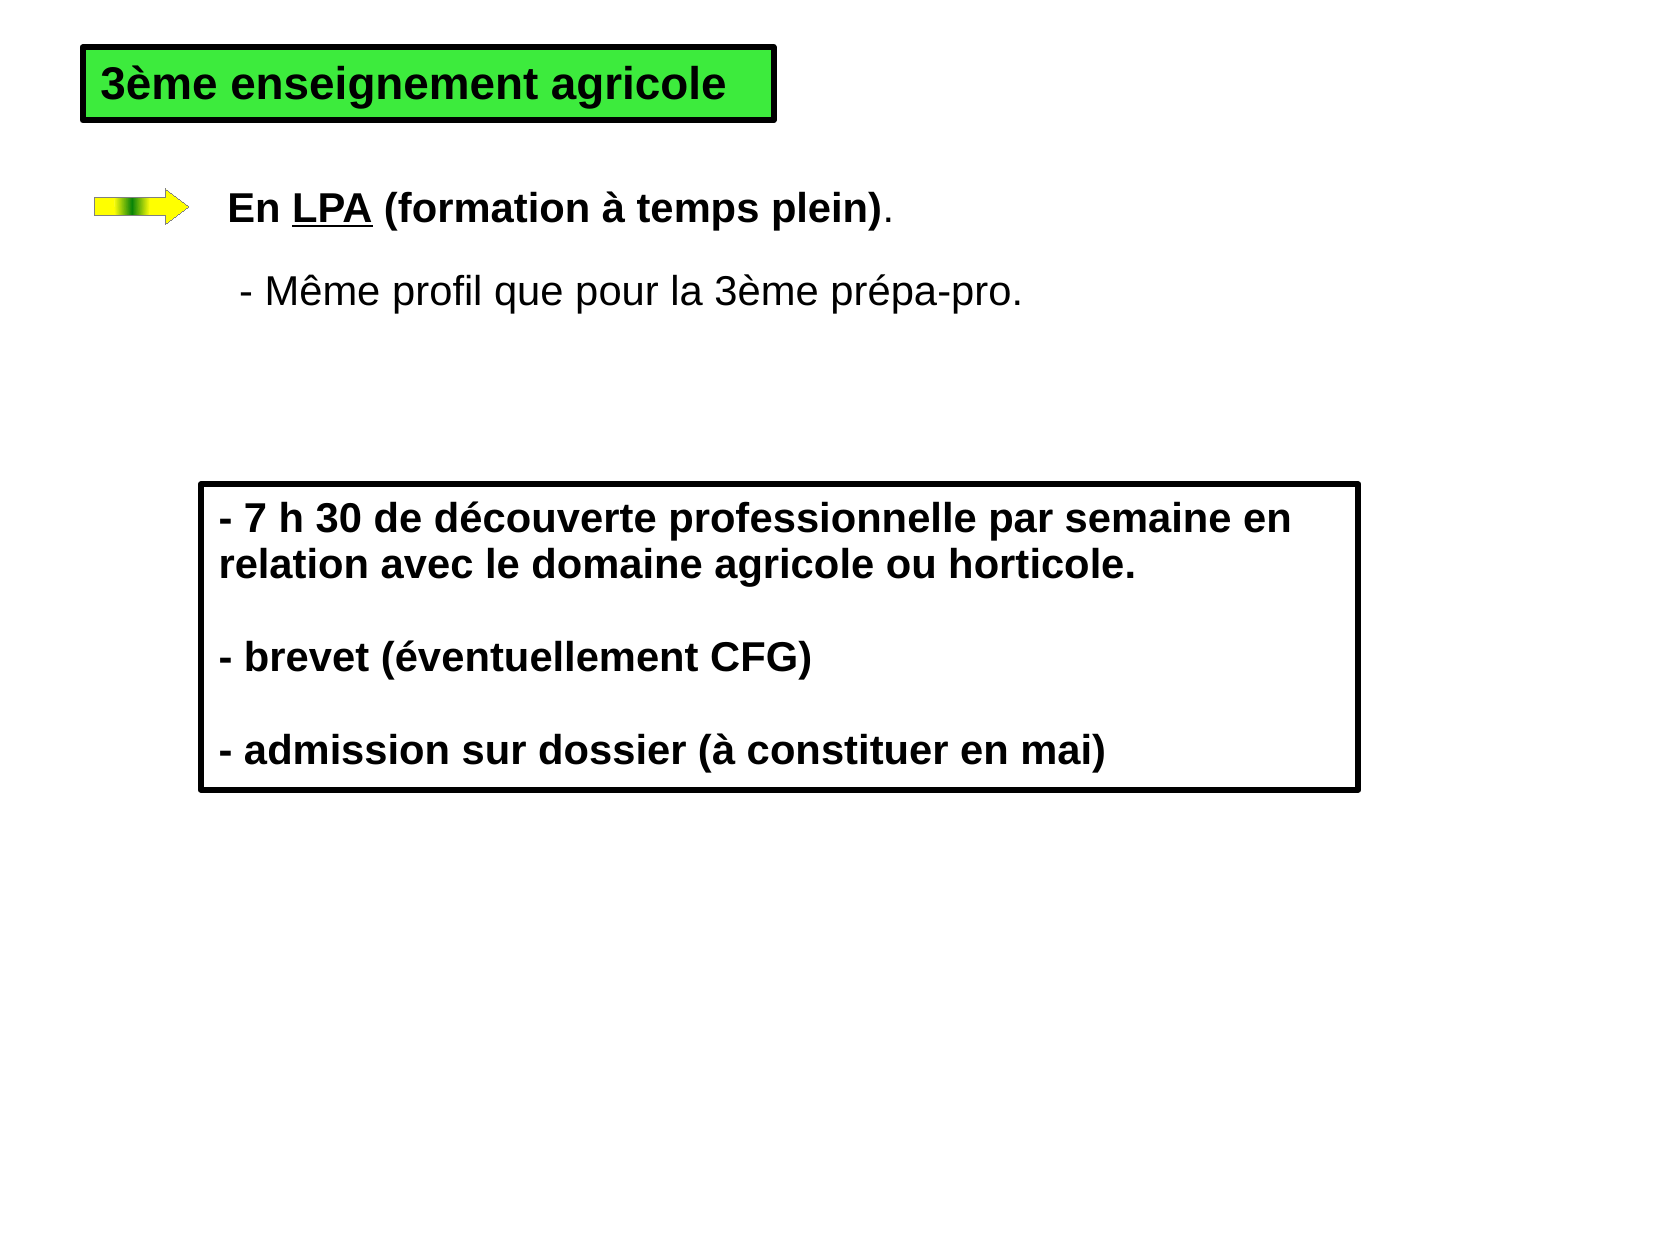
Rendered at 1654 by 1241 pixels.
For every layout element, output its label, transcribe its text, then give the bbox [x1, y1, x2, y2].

text_box [94, 188, 189, 225]
text_box 3ème enseignement agricole [82, 47, 774, 121]
text_box - Même profil que pour la 3ème prépa-pro. [224, 259, 1087, 322]
text_box - 7 h 30 de découverte professionnelle par semaine en relation avec le domaine agricole ou horticole. - brevet (éventuellement CFG) - admission sur dossier (à constituer en mai) [200, 484, 1359, 790]
text_box En LPA (formation à temps plein). [212, 177, 922, 240]
